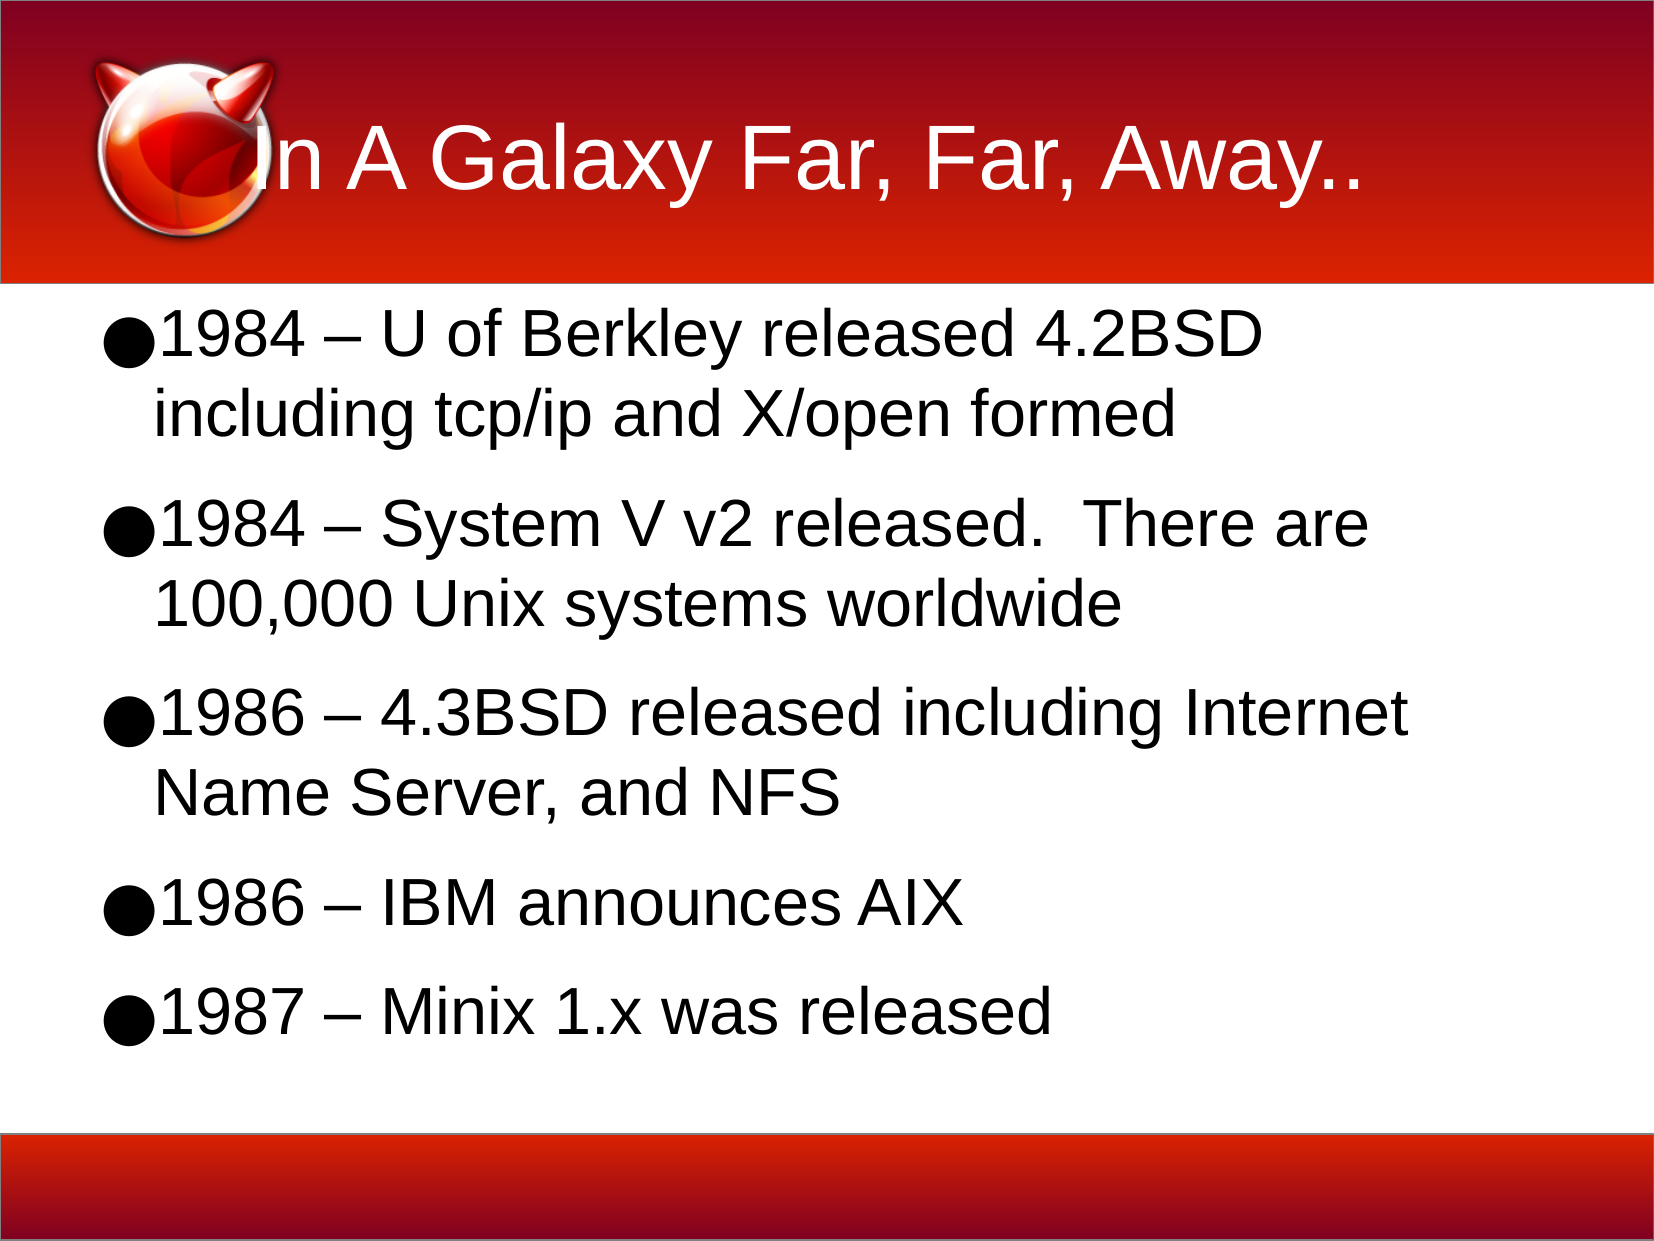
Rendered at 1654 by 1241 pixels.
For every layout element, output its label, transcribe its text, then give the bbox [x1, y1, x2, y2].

text_box 1984 – U of Berkley released 4.2BSD including tcp/ip and X/open formed 1984 – System V v2 released. There are 100,000 Unix systems worldwide 1986 – 4.3BSD released including Internet Name Server, and NFS 1986 – IBM announces AIX 1987 – Minix 1.x was released [82, 290, 1538, 1010]
text_box In A Galaxy Far, Far, Away.. [82, 49, 1536, 257]
